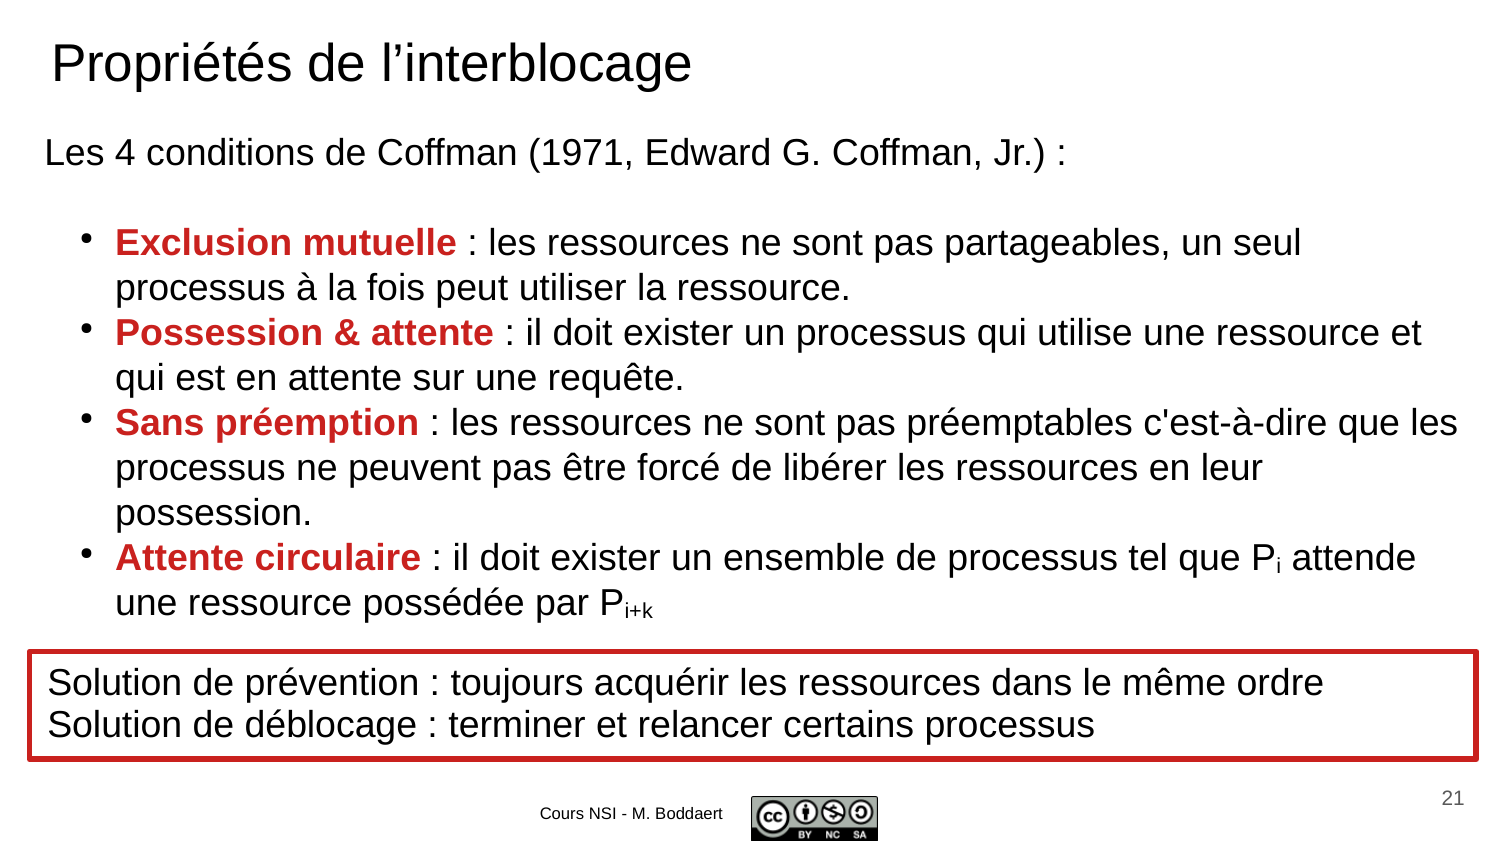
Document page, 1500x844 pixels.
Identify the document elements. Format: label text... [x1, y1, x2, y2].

text_box Les 4 conditions de Coffman (1971, Edward G. Coffman, Jr.) : Exclusion mutuelle : les ressources ne sont pas partageables, un seul processus à la fois peut utiliser la ressource. Possession & attente : il doit exister un processus qui utilise une ressource et qui est en attente sur une requête. Sans préemption : les ressources ne sont pas préemptables c'est-à-dire que les processus ne peuvent pas être forcé de libérer les ressources en leur possession. Attente circulaire : il doit exister un ensemble de processus tel que Pi attende une ressource possédée par Pi+k [29, 120, 1477, 649]
title Propriétés de l’interblocage [51, 13, 1449, 108]
picture [751, 796, 878, 841]
text_box Solution de prévention : toujours acquérir les ressources dans le même ordre Solution de déblocage : terminer et relancer certains processus [29, 651, 1477, 760]
slide_number <numéro> [1389, 764, 1480, 830]
